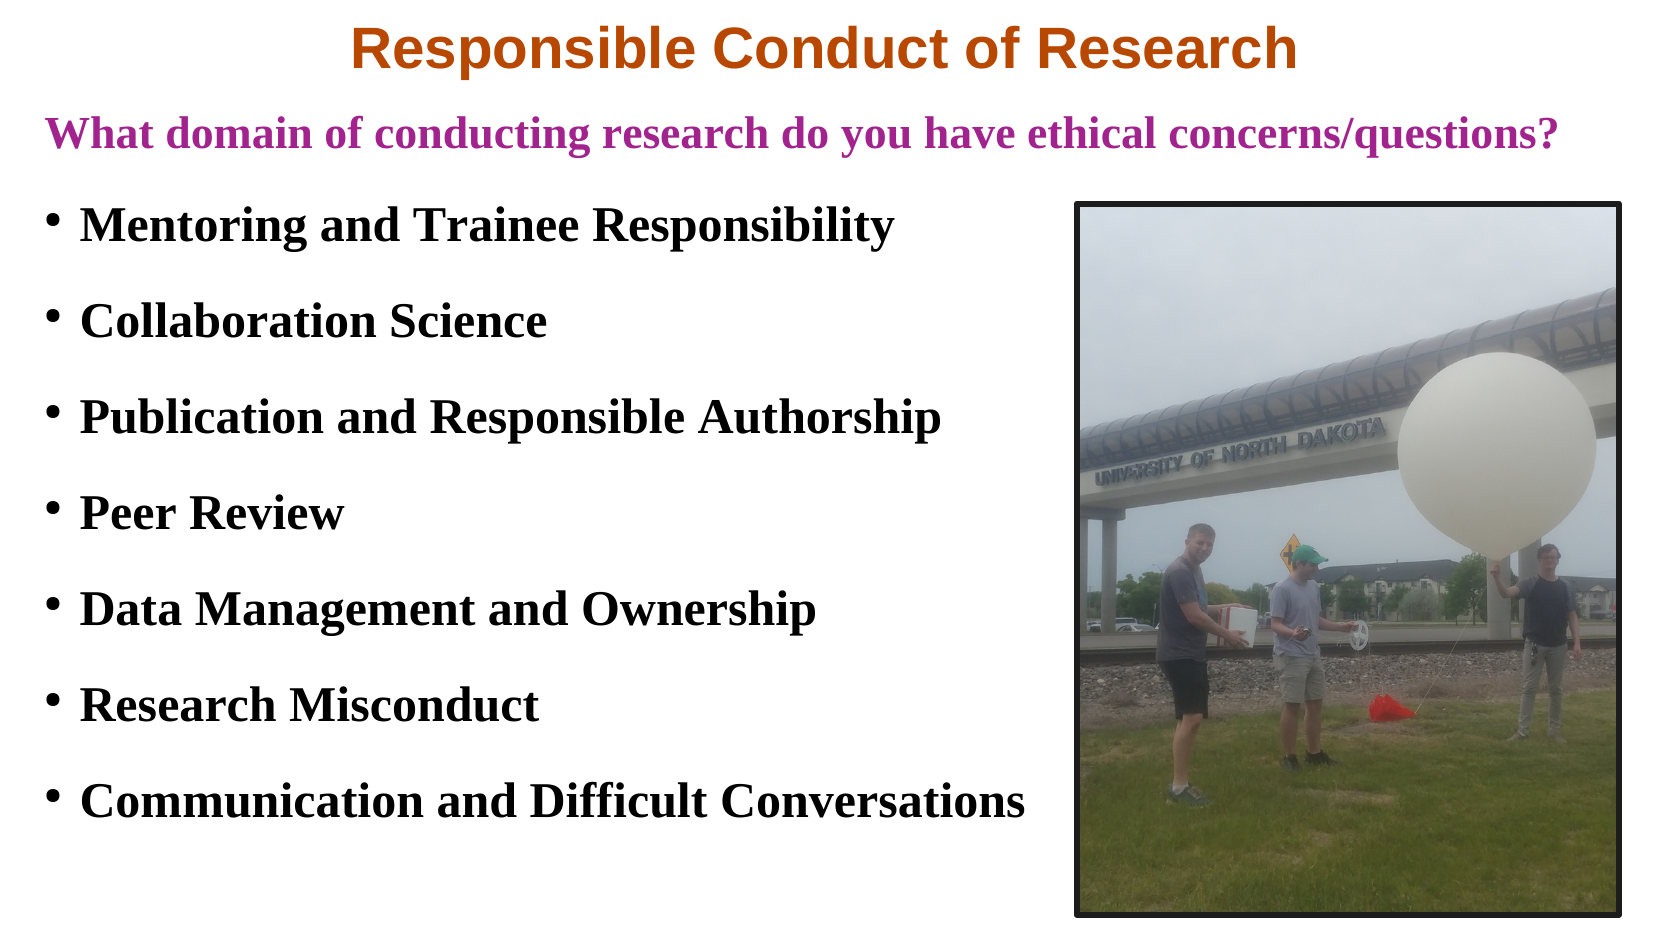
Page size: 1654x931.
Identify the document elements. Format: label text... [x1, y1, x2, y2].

text_box What domain of conducting research do you have ethical concerns/questions? [29, 95, 1654, 240]
text_box Responsible Conduct of Research [0, 2, 1651, 88]
text_box Mentoring and Trainee Responsibility Collaboration Science Publication and Responsible Authorship Peer Review Data Management and Ownership Research Misconduct Communication and Difficult Conversations [29, 184, 1096, 931]
picture [1079, 206, 1616, 912]
